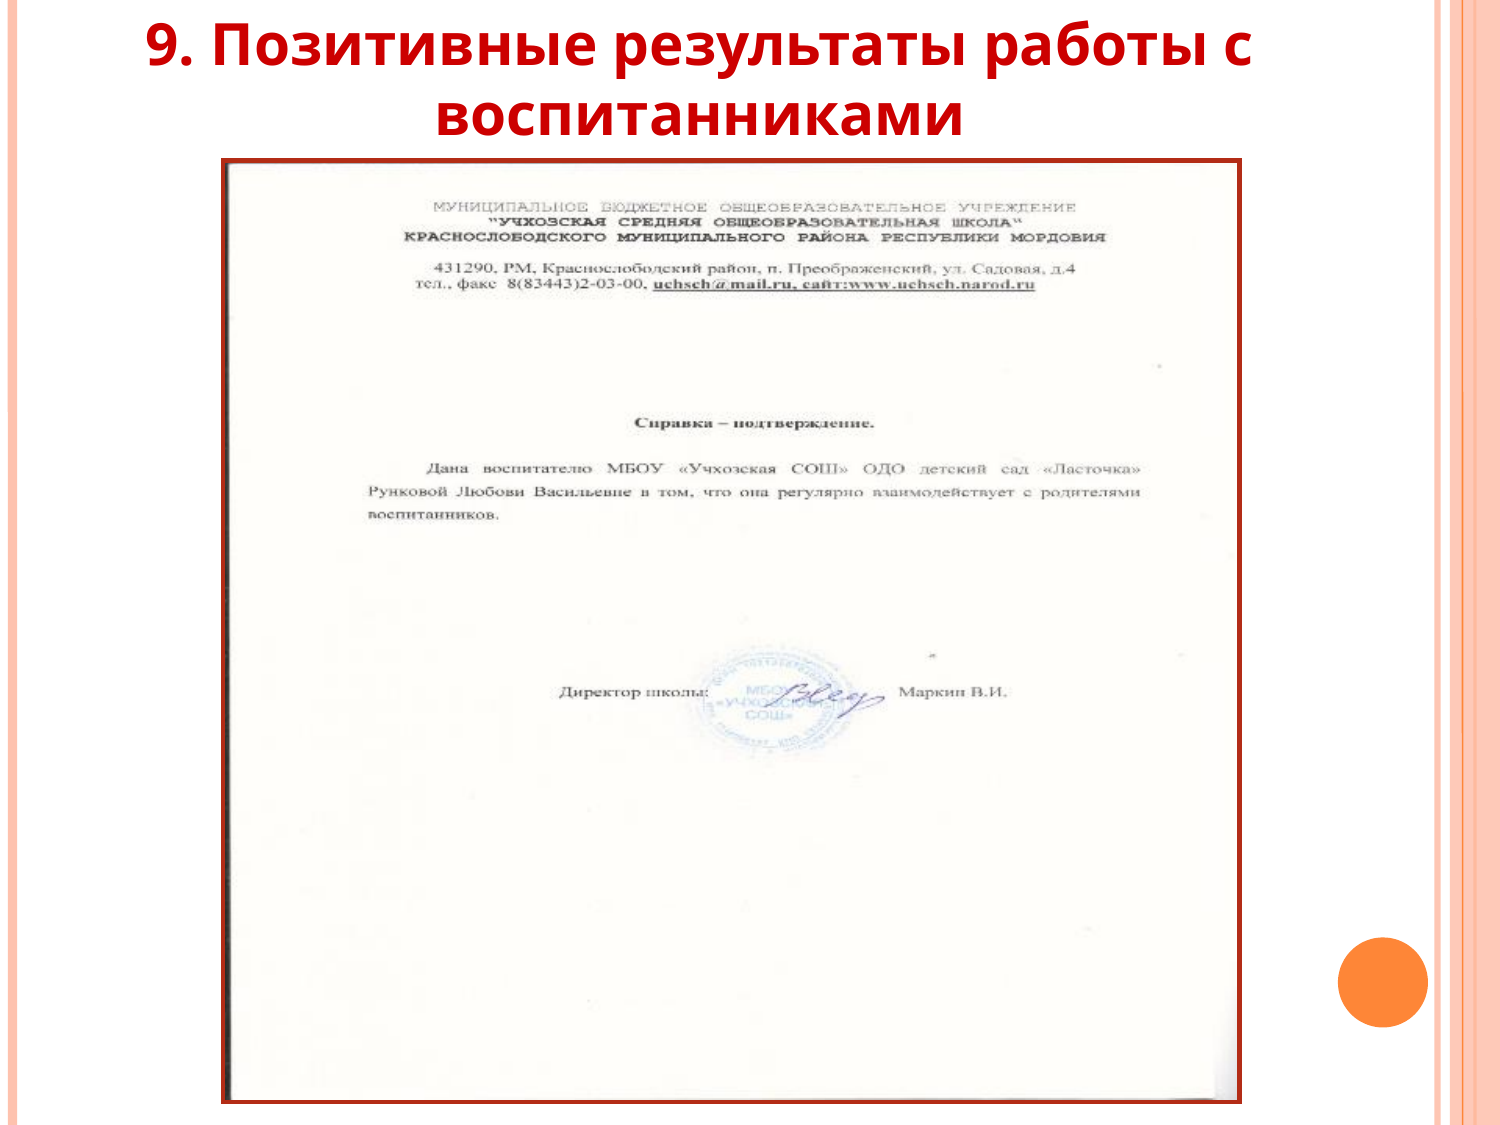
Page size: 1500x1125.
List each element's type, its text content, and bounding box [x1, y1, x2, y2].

picture [225, 162, 1238, 1100]
title 9. Позитивные результаты работы с воспитанниками [0, 0, 1400, 163]
